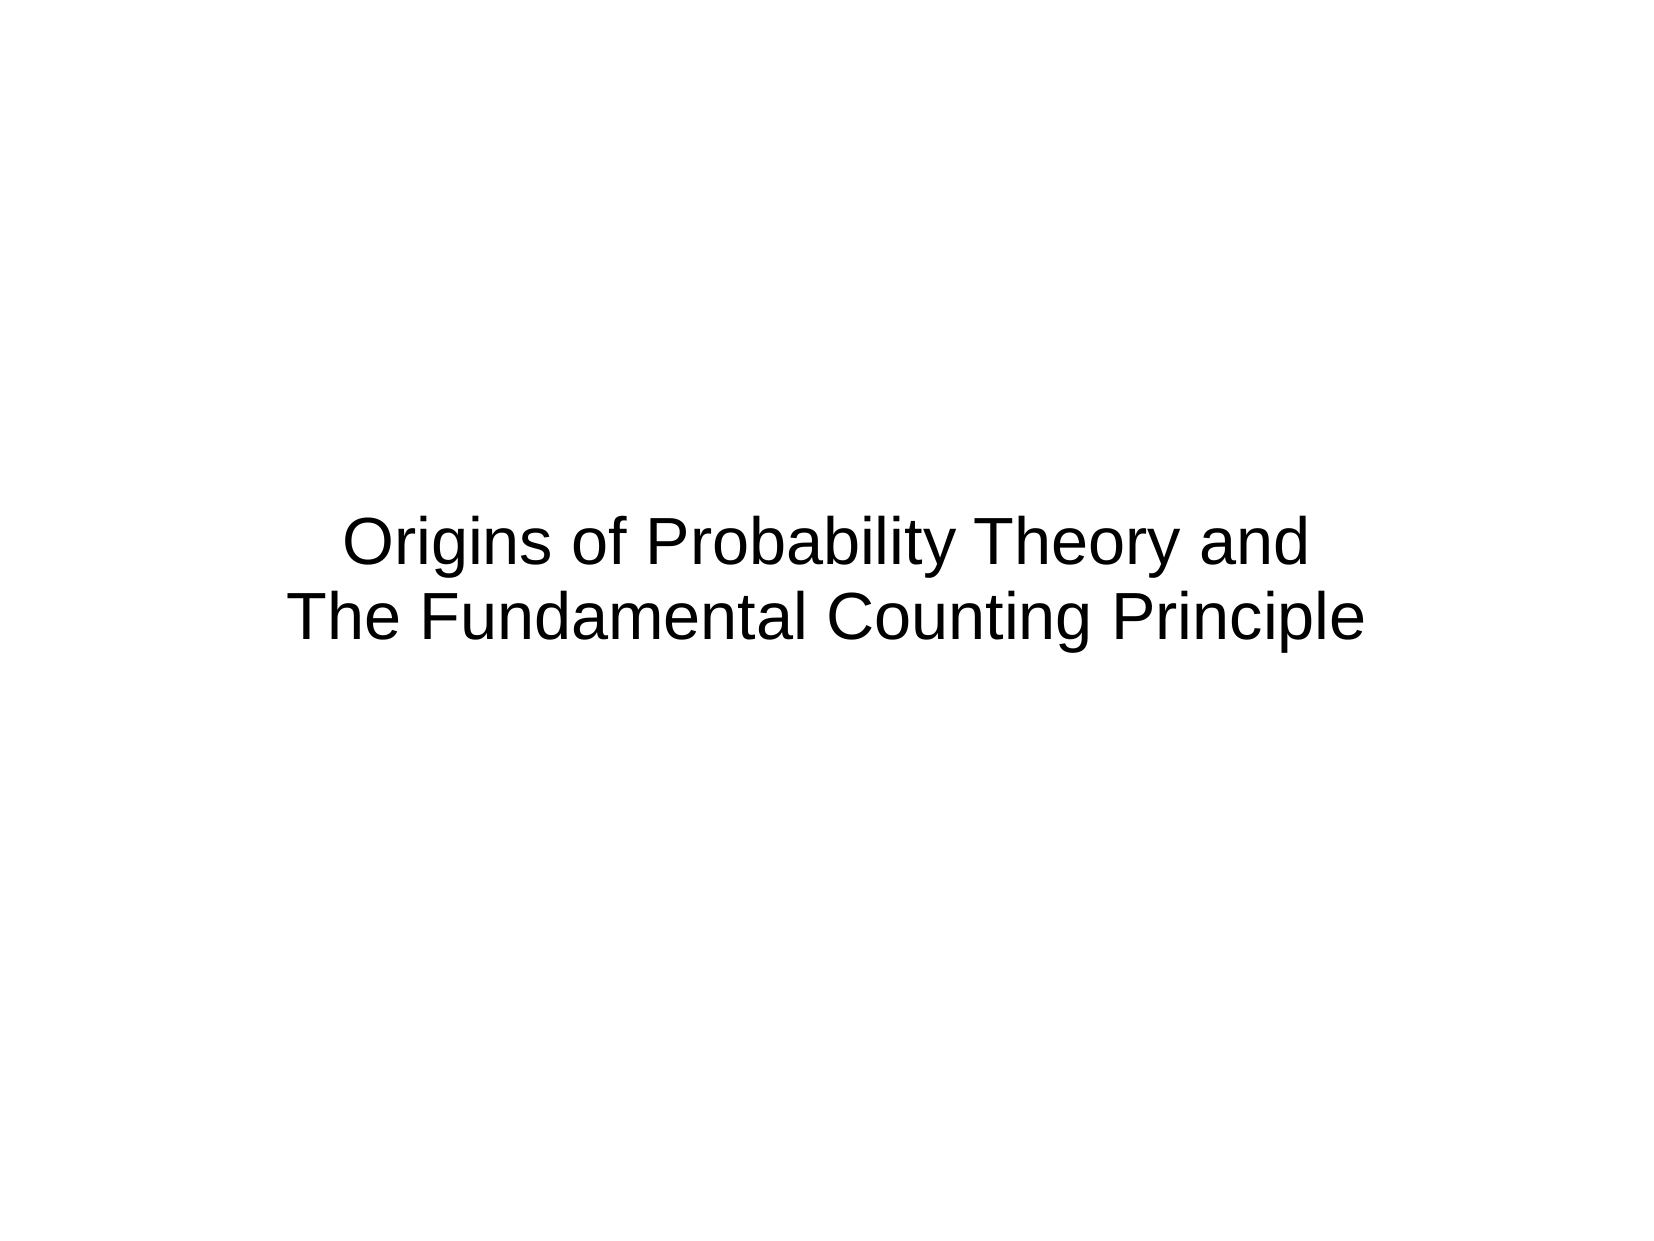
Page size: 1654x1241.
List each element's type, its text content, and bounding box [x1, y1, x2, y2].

subtitle Origins of Probability Theory and The Fundamental Counting Principle [82, 56, 1571, 1102]
